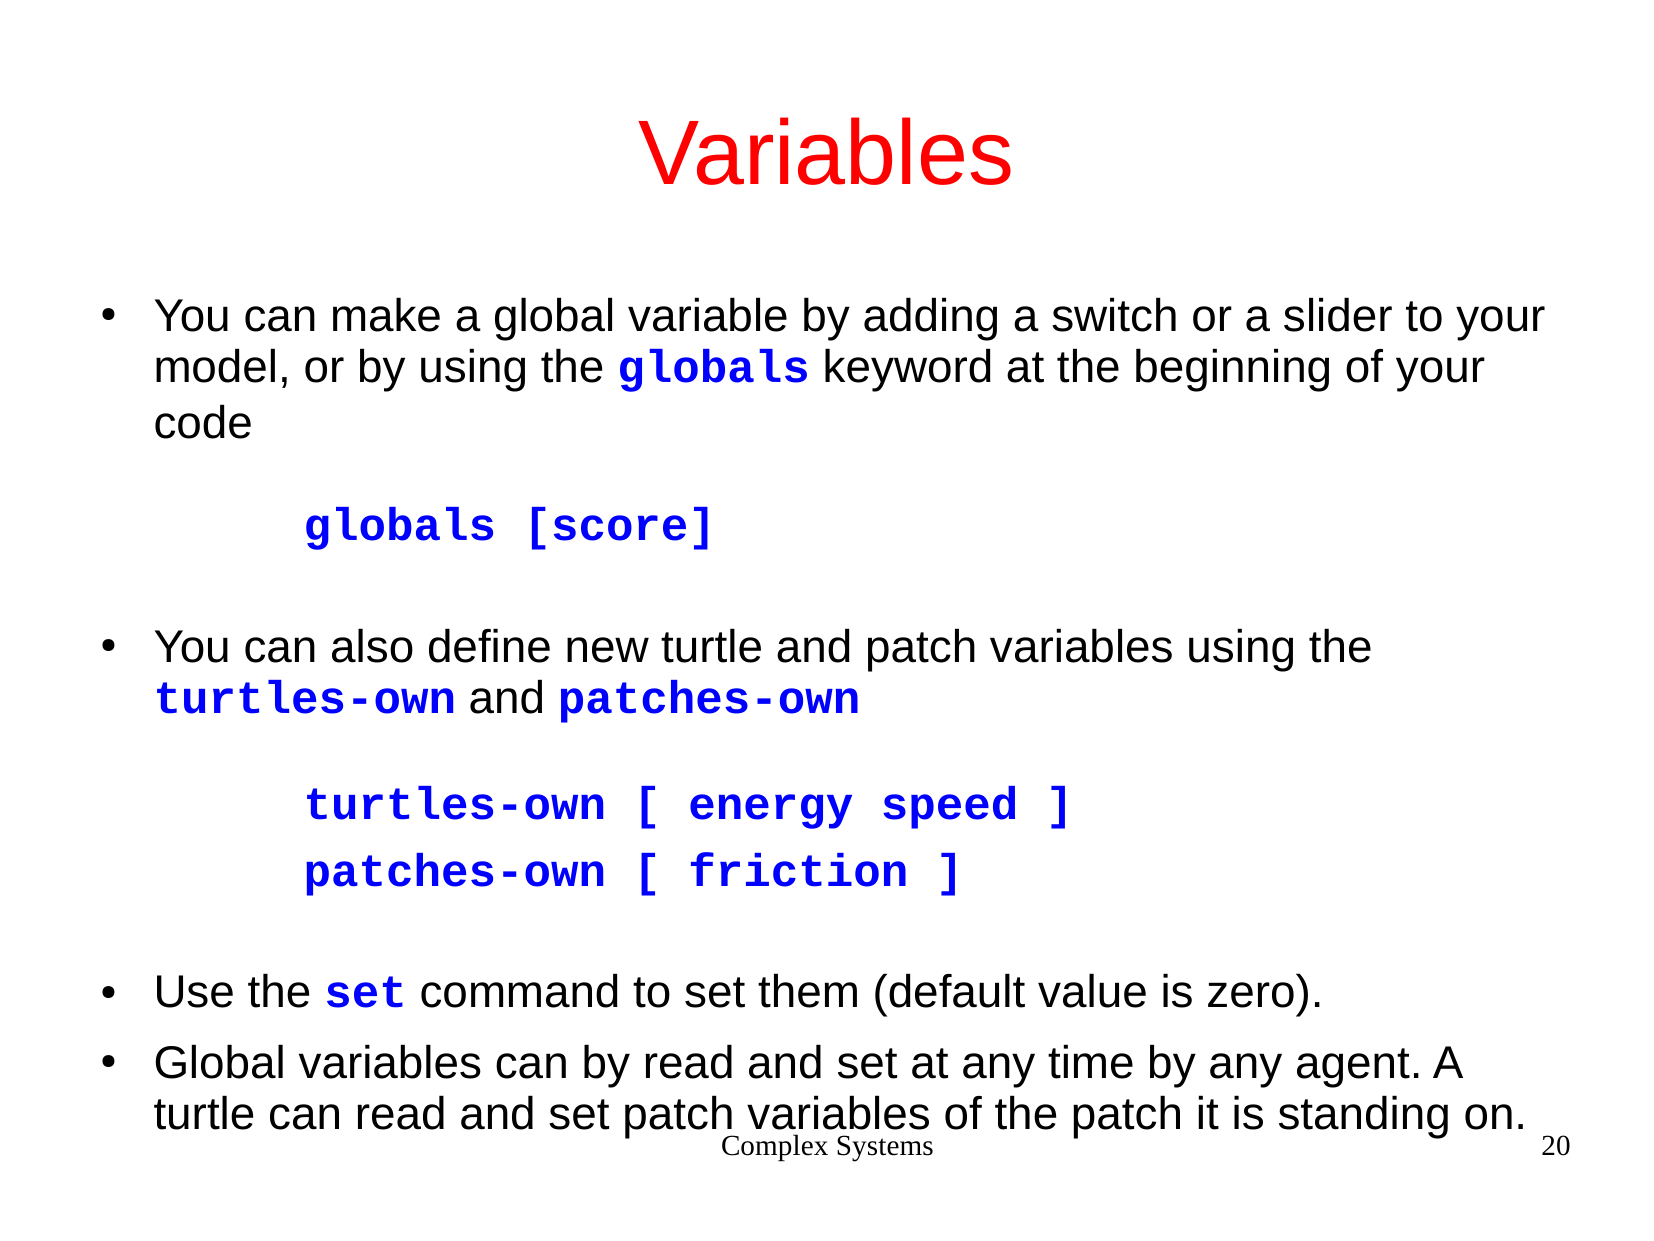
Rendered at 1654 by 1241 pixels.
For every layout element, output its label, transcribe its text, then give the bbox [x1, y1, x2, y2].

title Variables [82, 49, 1571, 257]
list You can make a global variable by adding a switch or a slider to your model, or by using the globals keyword at the beginning of your code globals [score] You can also define new turtle and patch variables using the turtles-own and patches-own turtles-own [ energy speed ] patches-own [ friction ] Use the set command to set them (default value is zero). Global variables can by read and set at any time by any agent. A turtle can read and set patch variables of the patch it is standing on. [82, 290, 1571, 1140]
